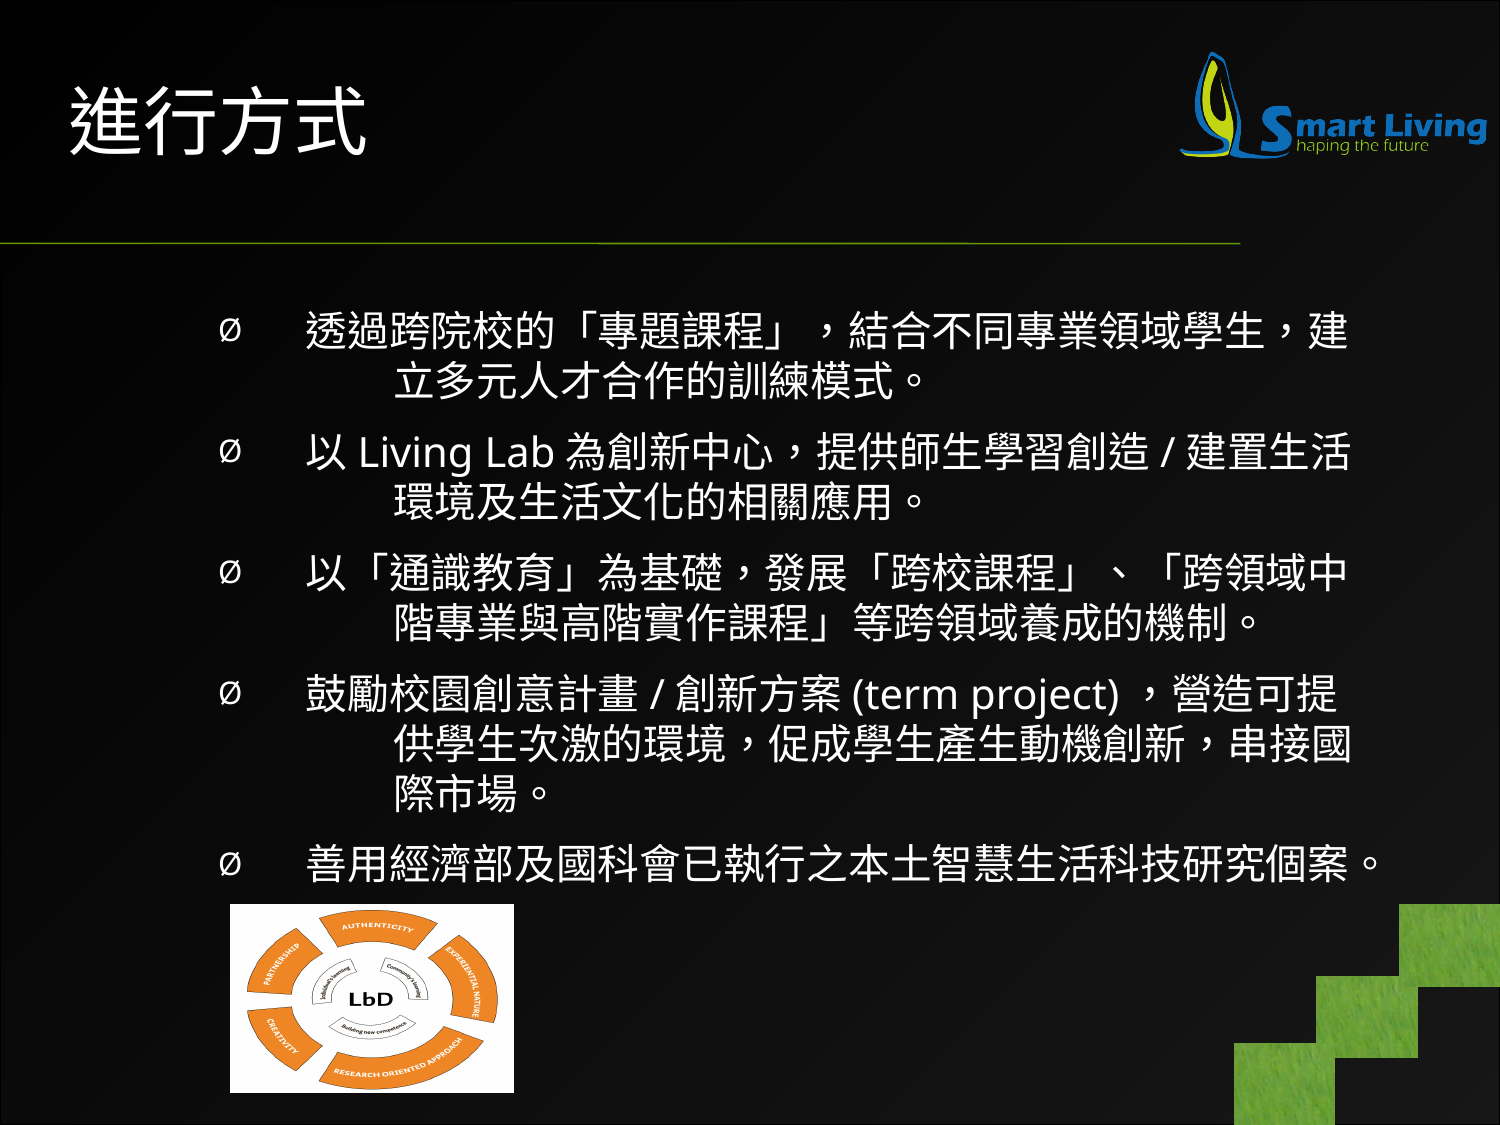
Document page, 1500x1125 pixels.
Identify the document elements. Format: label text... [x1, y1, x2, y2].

text_box 進行方式 [53, 31, 927, 208]
picture [230, 904, 514, 1093]
text_box 透過跨院校的「專題課程」，結合不同專業領域學生，建立多元人才合作的訓練模式。 以Living Lab為創新中心，提供師生學習創造/建置生活環境及生活文化的相關應用。 以「通識教育」為基礎，發展「跨校課程」、「跨領域中階專業與高階實作課程」等跨領域養成的機制。 鼓勵校園創意計畫/創新方案(term project)，營造可提供學生次激的環境，促成學生產生動機創新，串接國際市場。 善用經濟部及國科會已執行之本土智慧生活科技研究個案。 [53, 216, 1389, 896]
